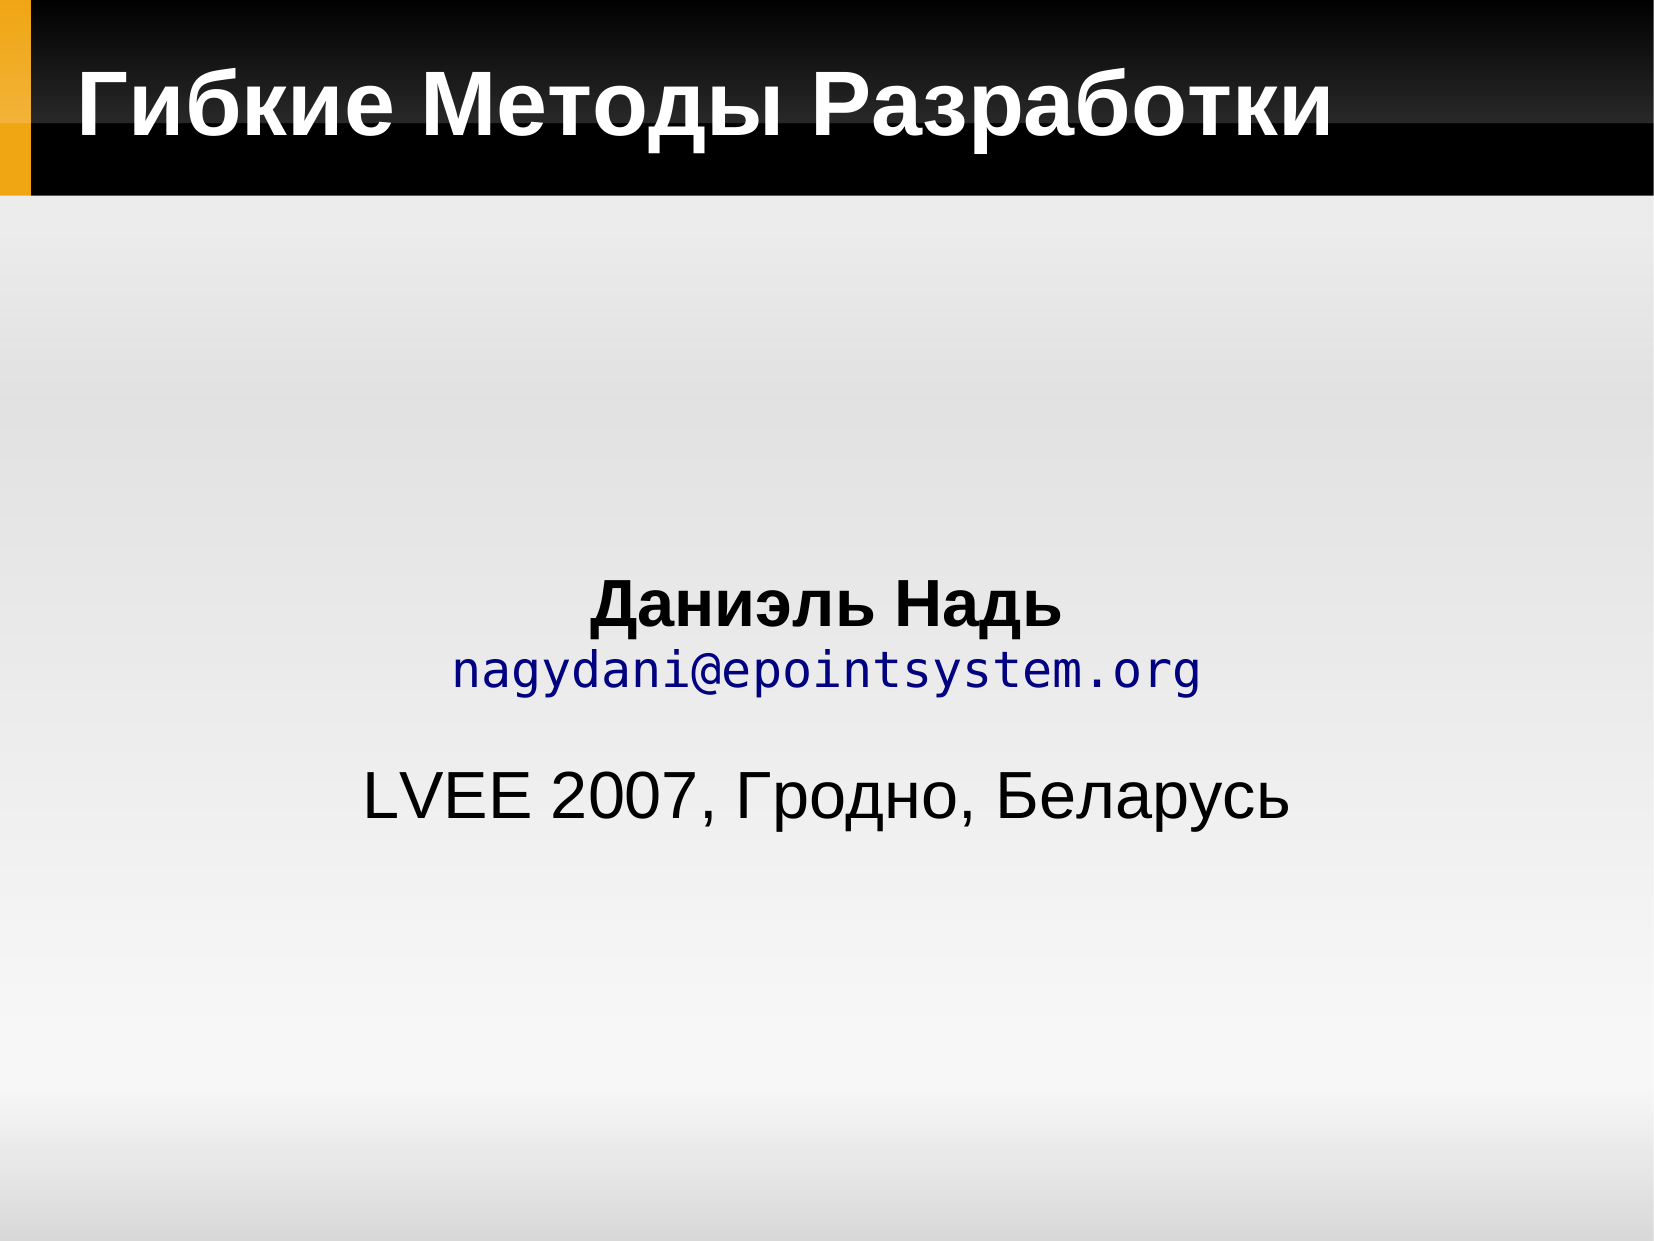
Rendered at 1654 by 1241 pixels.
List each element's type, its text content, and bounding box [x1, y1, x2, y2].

picture [0, 0, 1654, 1241]
title Гибкие Методы Разработки [76, 0, 1565, 208]
subtitle Даниэль Надь nagydani@epointsystem.org LVEE 2007, Гродно, Беларусь [82, 290, 1571, 1109]
